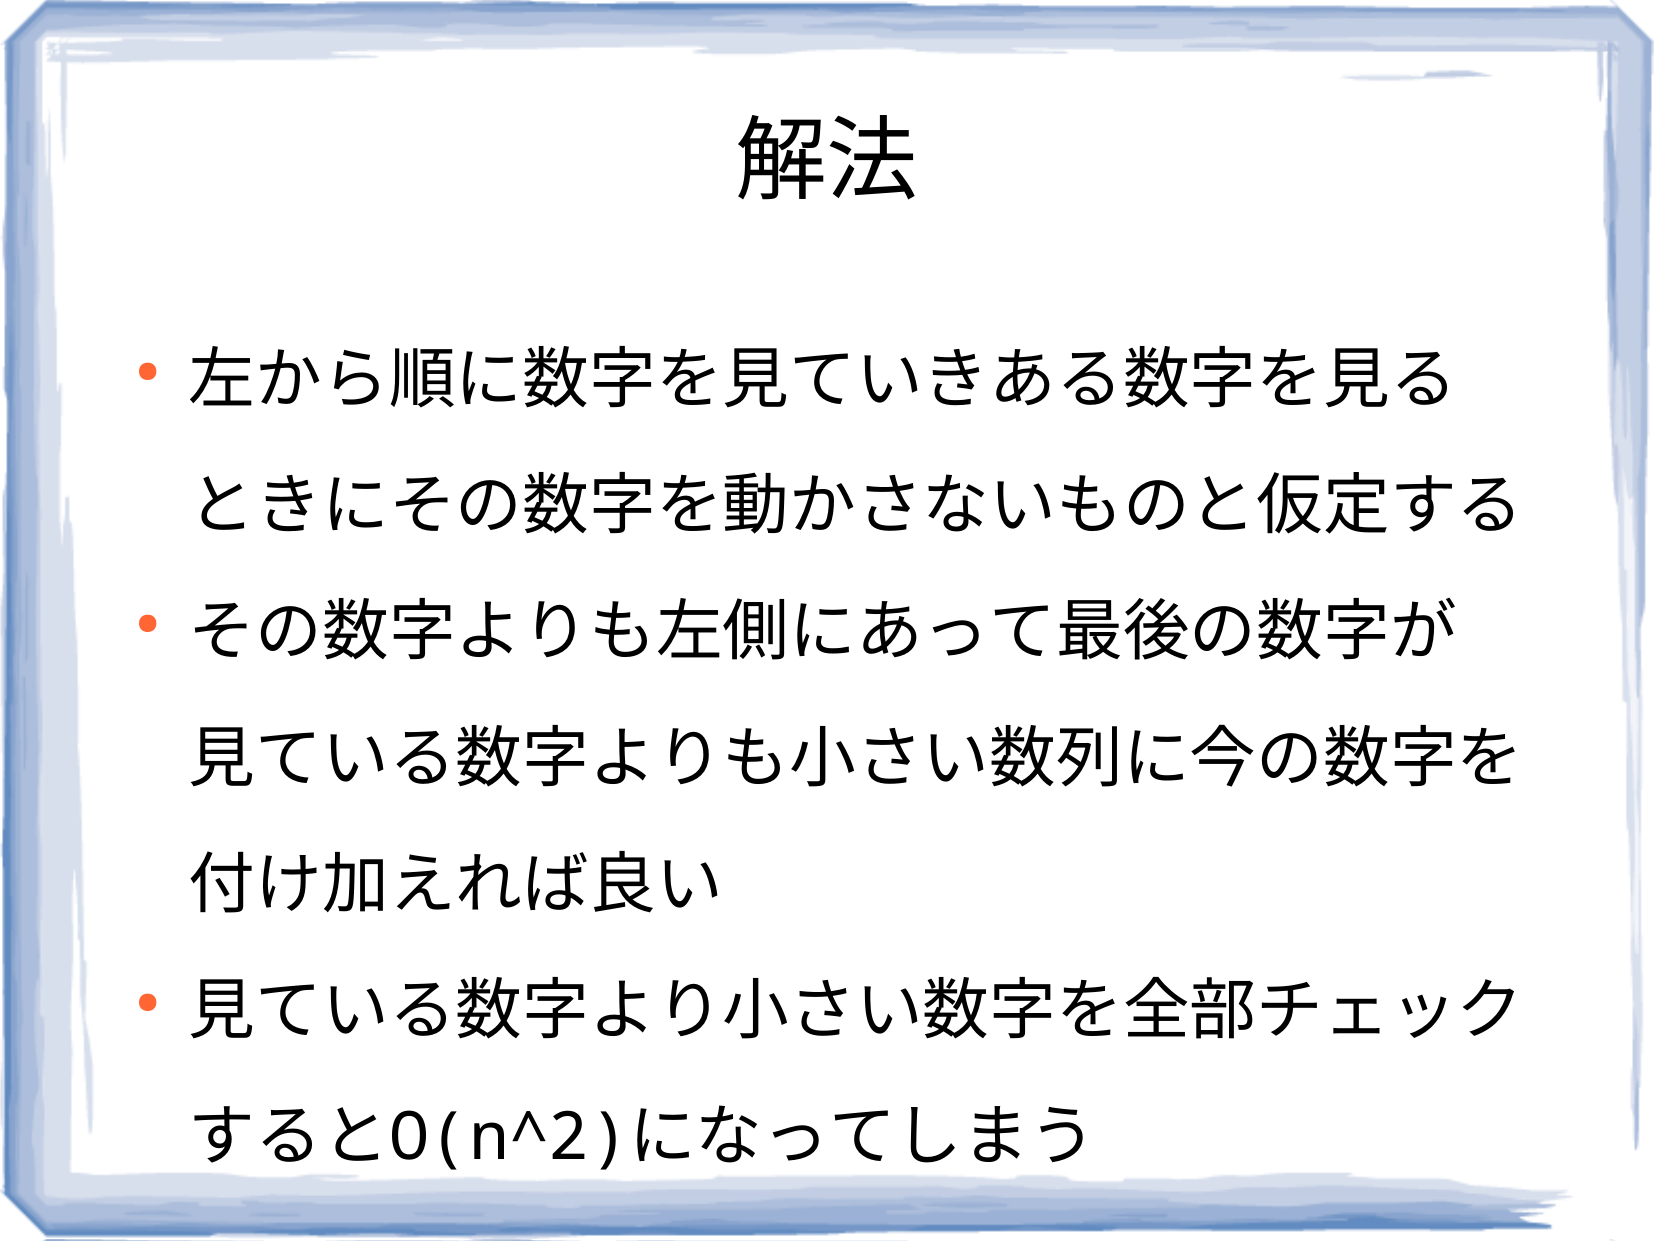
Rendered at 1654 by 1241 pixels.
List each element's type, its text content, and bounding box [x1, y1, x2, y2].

list 左から順に数字を見ていきある数字を見る ときにその数字を動かさないものと仮定する その数字よりも左側にあって最後の数字が 見ている数字よりも小さい数列に今の数字を 付け加えれば良い 見ている数字より小さい数字を全部チェック するとO(n^2)になってしまう [118, 324, 1571, 1045]
title 解法 [82, 49, 1571, 257]
picture [0, 0, 1654, 1241]
